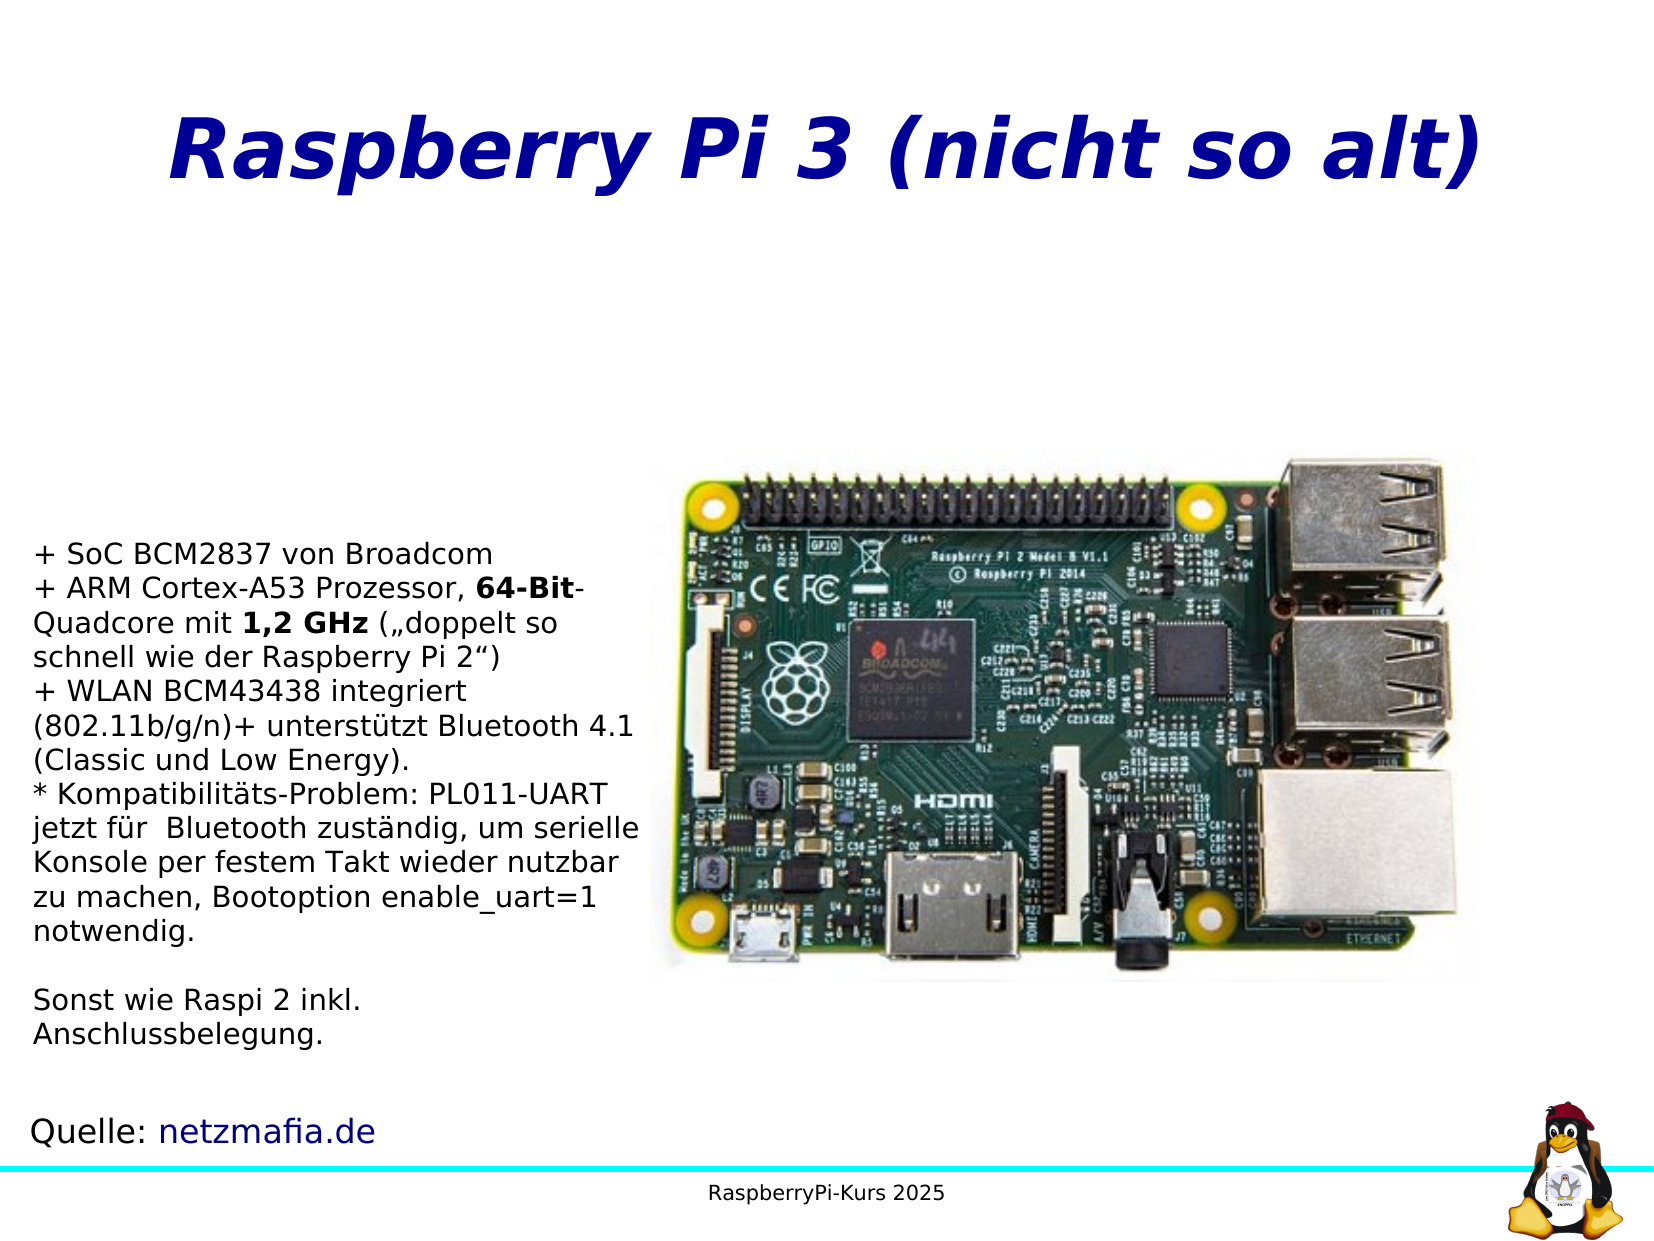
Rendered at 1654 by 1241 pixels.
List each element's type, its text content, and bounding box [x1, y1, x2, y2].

list + SoC BCM2837 von Broadcom + ARM Cortex-A53 Prozessor, 64-Bit-Quadcore mit 1,2 GHz („doppelt so schnell wie der Raspberry Pi 2“) + WLAN BCM43438 integriert (802.11b/g/n)+ unterstützt Bluetooth 4.1 (Classic und Low Energy). * Kompatibilitäts-Problem: PL011-UART jetzt für Bluetooth zuständig, um serielle Konsole per festem Takt wieder nutzbar zu machen, Bootoption enable_uart=1 notwendig. Sonst wie Raspi 2 inkl. Anschlussbelegung. [32, 537, 650, 1052]
text_box Quelle: netzmafia.de [29, 1113, 473, 1152]
picture [650, 449, 1478, 982]
picture [1505, 1100, 1625, 1241]
title Raspberry Pi 3 (nicht so alt) [121, 33, 1534, 267]
